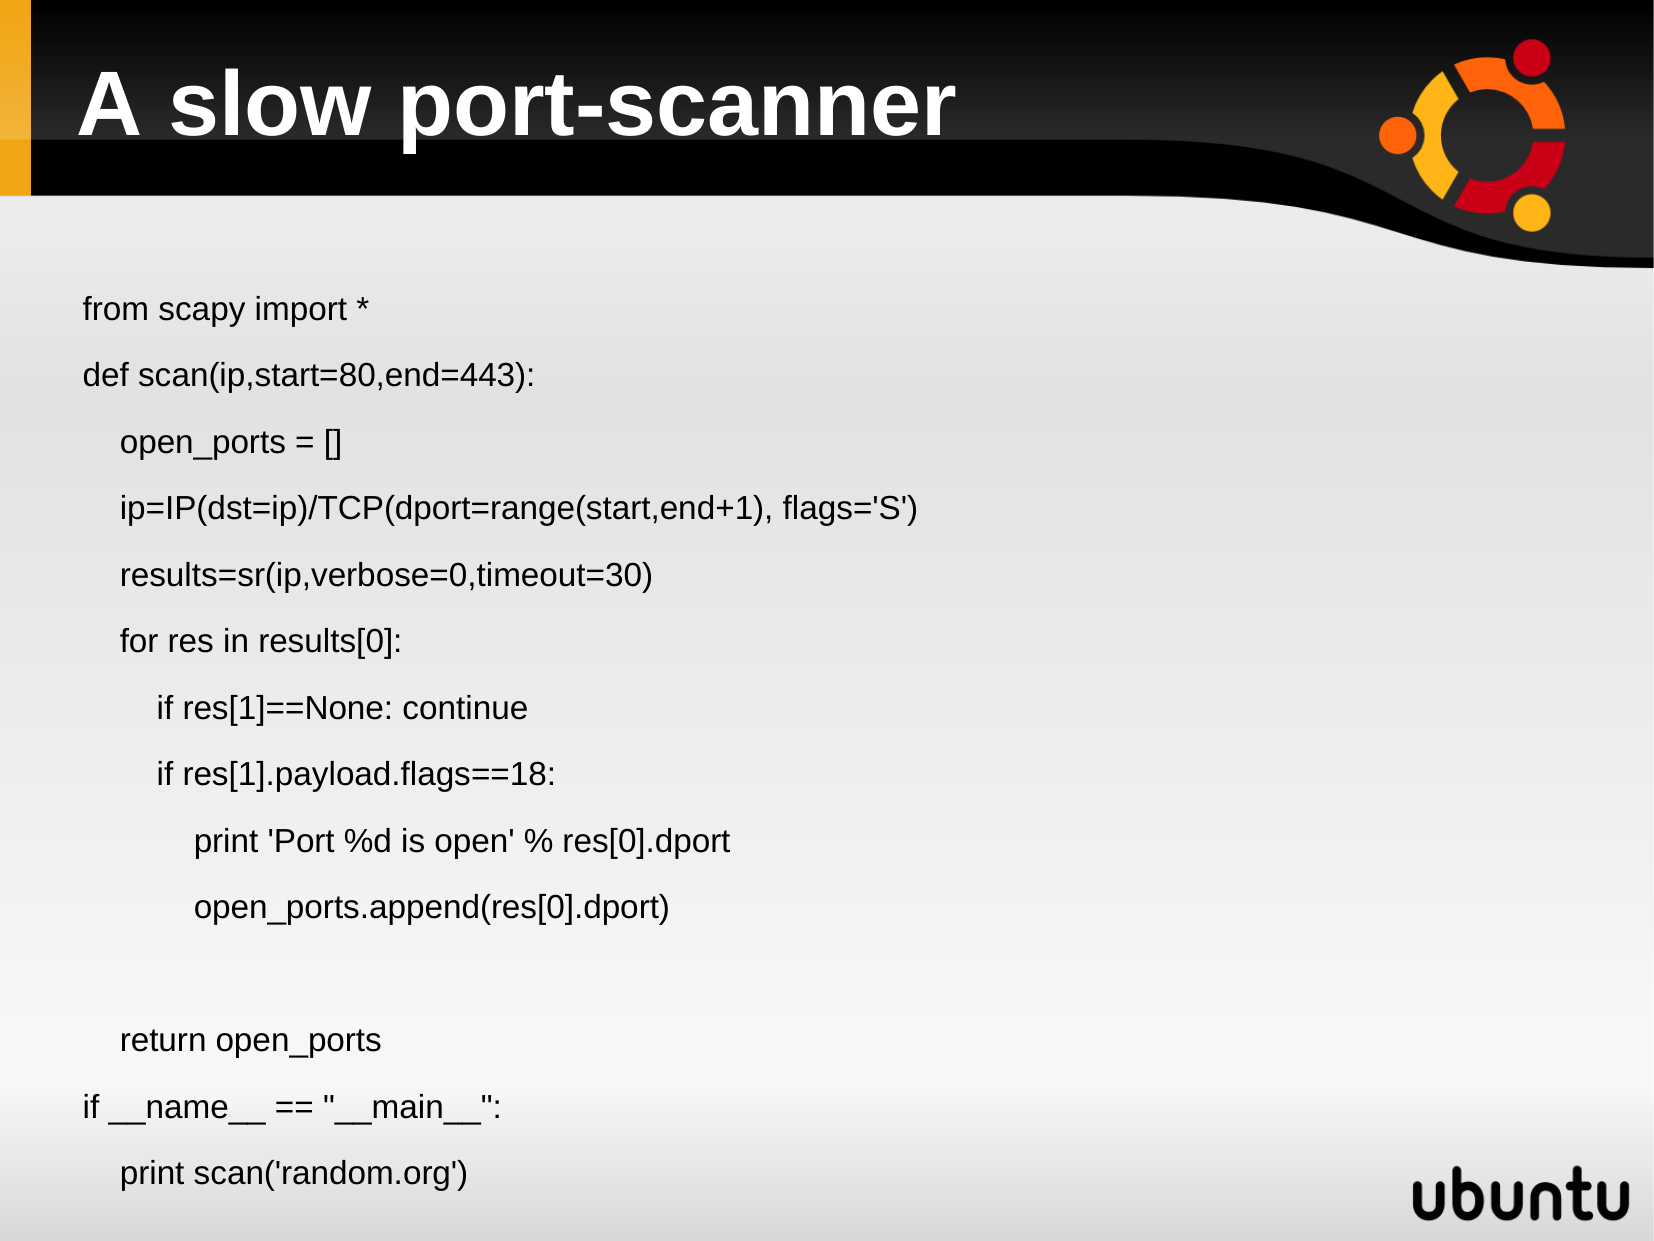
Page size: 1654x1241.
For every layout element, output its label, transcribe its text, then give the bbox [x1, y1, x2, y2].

title A slow port-scanner [76, 7, 1565, 200]
picture [0, 0, 1654, 1241]
list from scapy import * def scan(ip,start=80,end=443): open_ports = [] ip=IP(dst=ip)/TCP(dport=range(start,end+1), flags='S') results=sr(ip,verbose=0,timeout=30) for res in results[0]: if res[1]==None: continue if res[1].payload.flags==18: print 'Port %d is open' % res[0].dport open_ports.append(res[0].dport) return open_ports if __name__ == "__main__": print scan('random.org') [82, 290, 1571, 1241]
